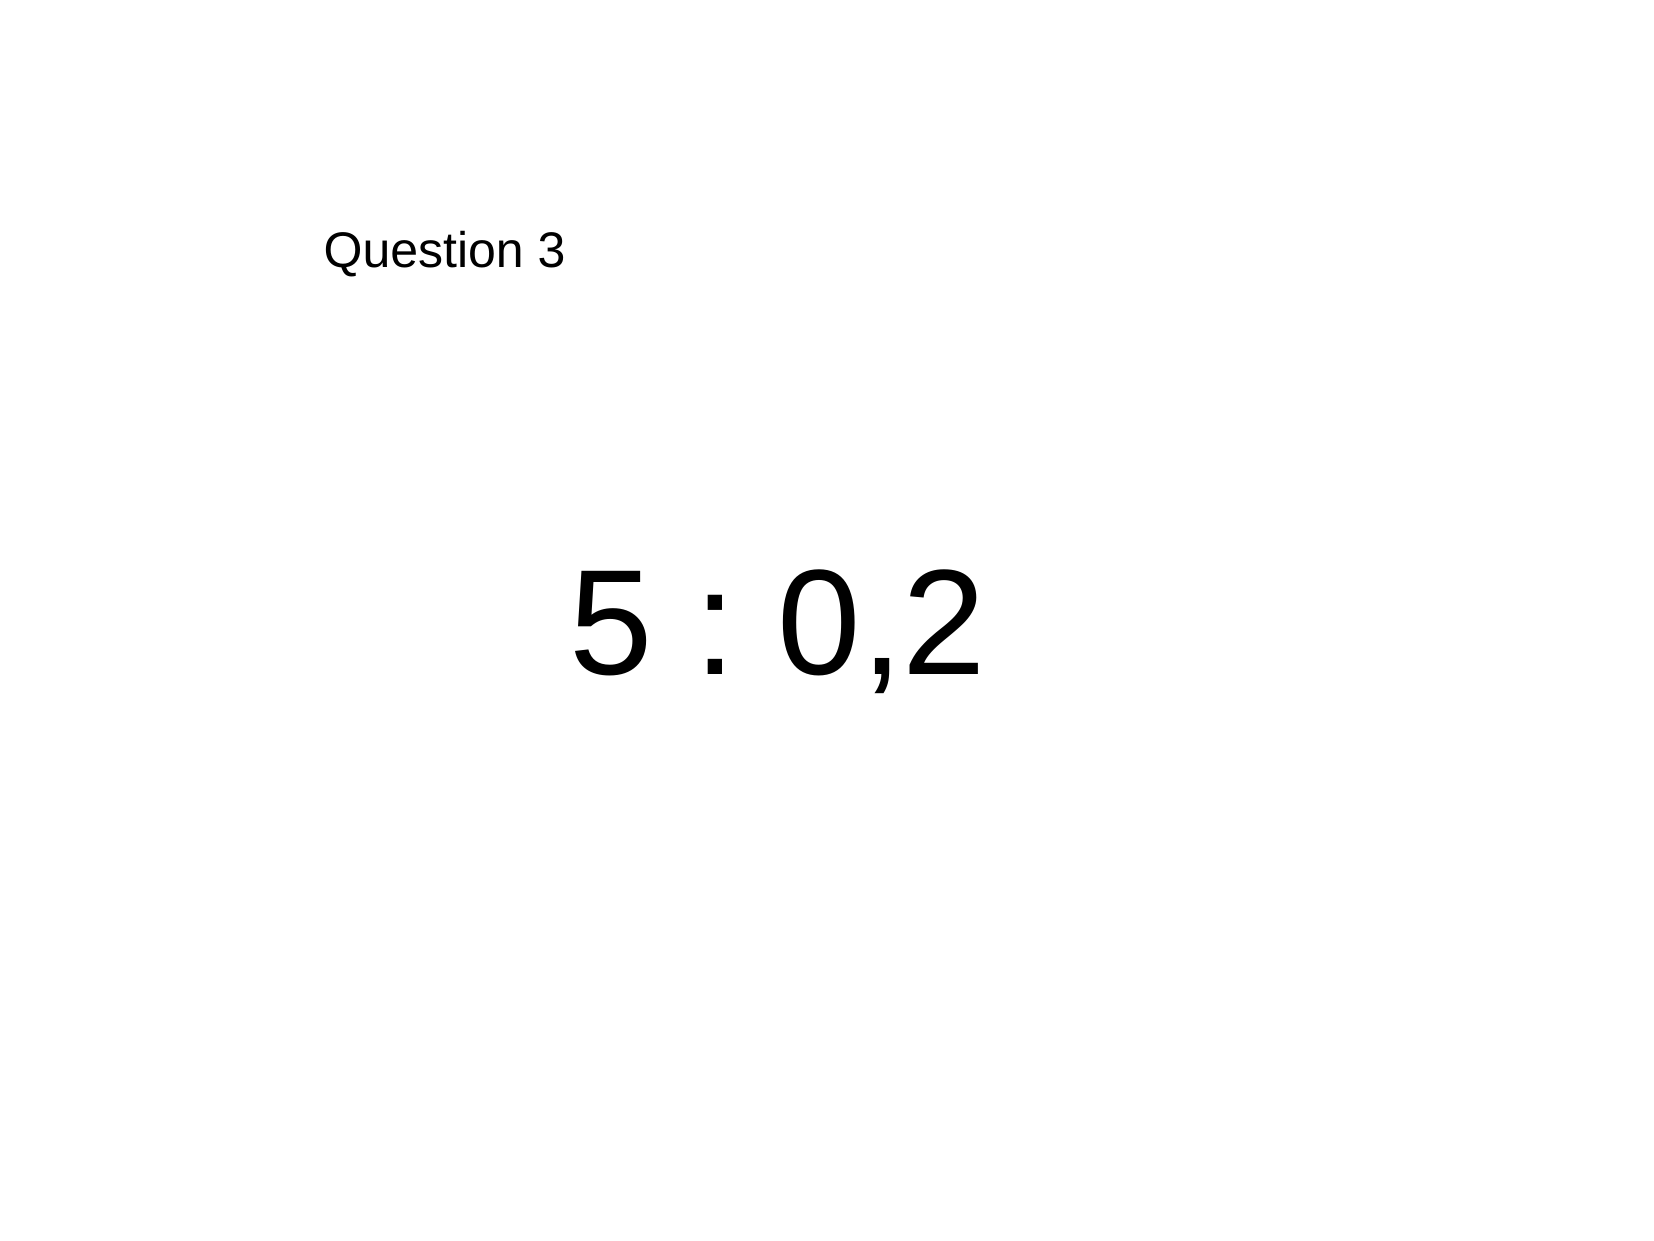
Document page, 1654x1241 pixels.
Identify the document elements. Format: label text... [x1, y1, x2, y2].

text_box 5 : 0,2 [555, 531, 1003, 714]
text_box Question 3 [309, 214, 581, 286]
